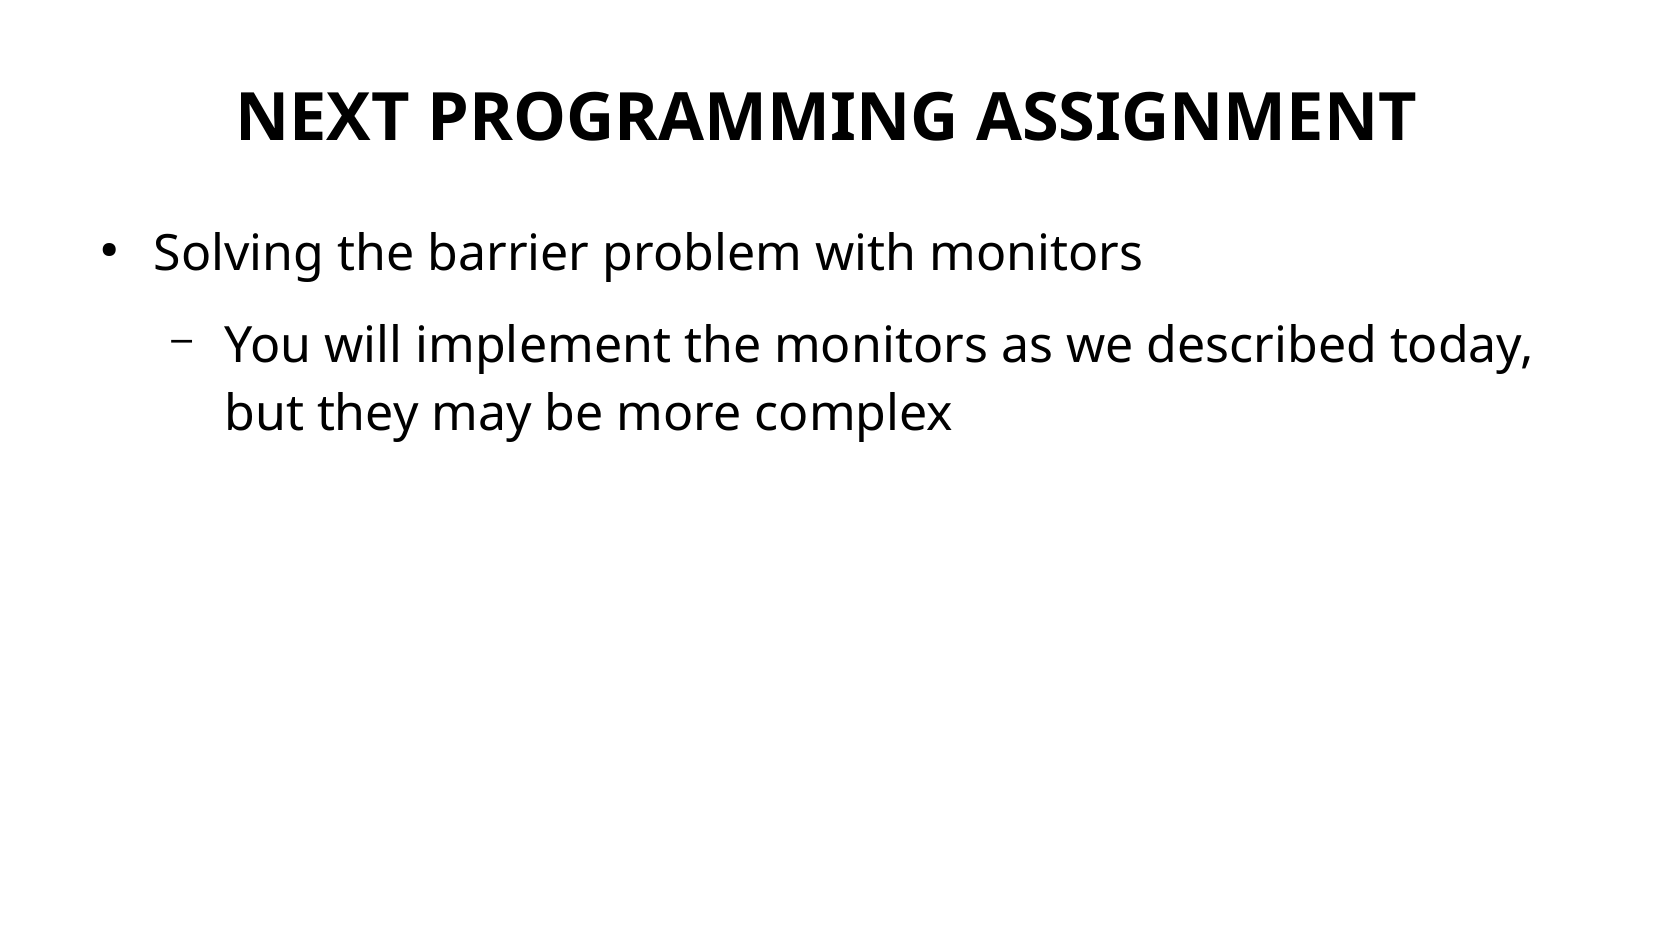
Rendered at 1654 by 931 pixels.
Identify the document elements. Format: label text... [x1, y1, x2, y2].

title NEXT PROGRAMMING ASSIGNMENT [82, 36, 1571, 193]
list Solving the barrier problem with monitors You will implement the monitors as we described today, but they may be more complex [82, 217, 1571, 757]
